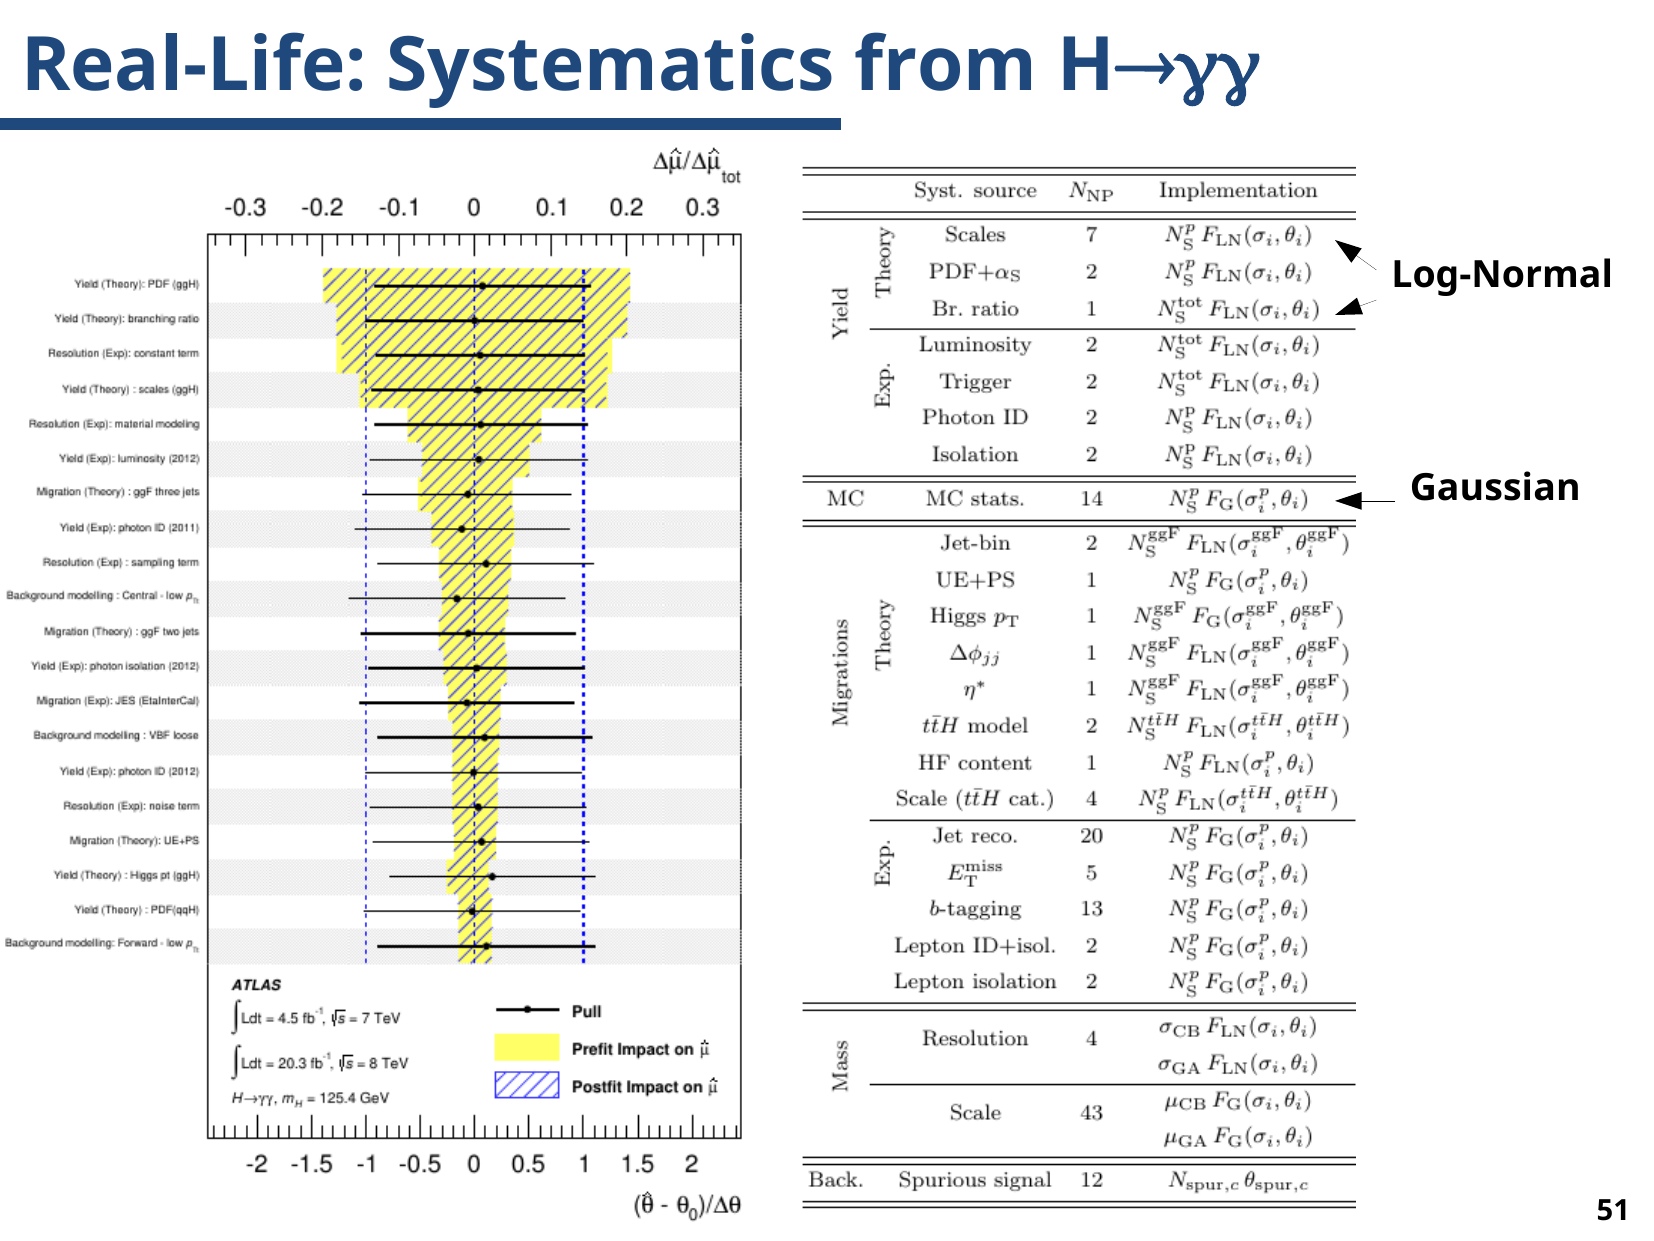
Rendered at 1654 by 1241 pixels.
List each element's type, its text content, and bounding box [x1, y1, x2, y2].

picture [780, 163, 1356, 1224]
text_box Gaussian [1395, 453, 1621, 542]
picture [4, 133, 766, 1228]
text_box Log-Normal [1376, 240, 1636, 313]
title Real-Life: Systematics from H®gg [6, 7, 1606, 113]
